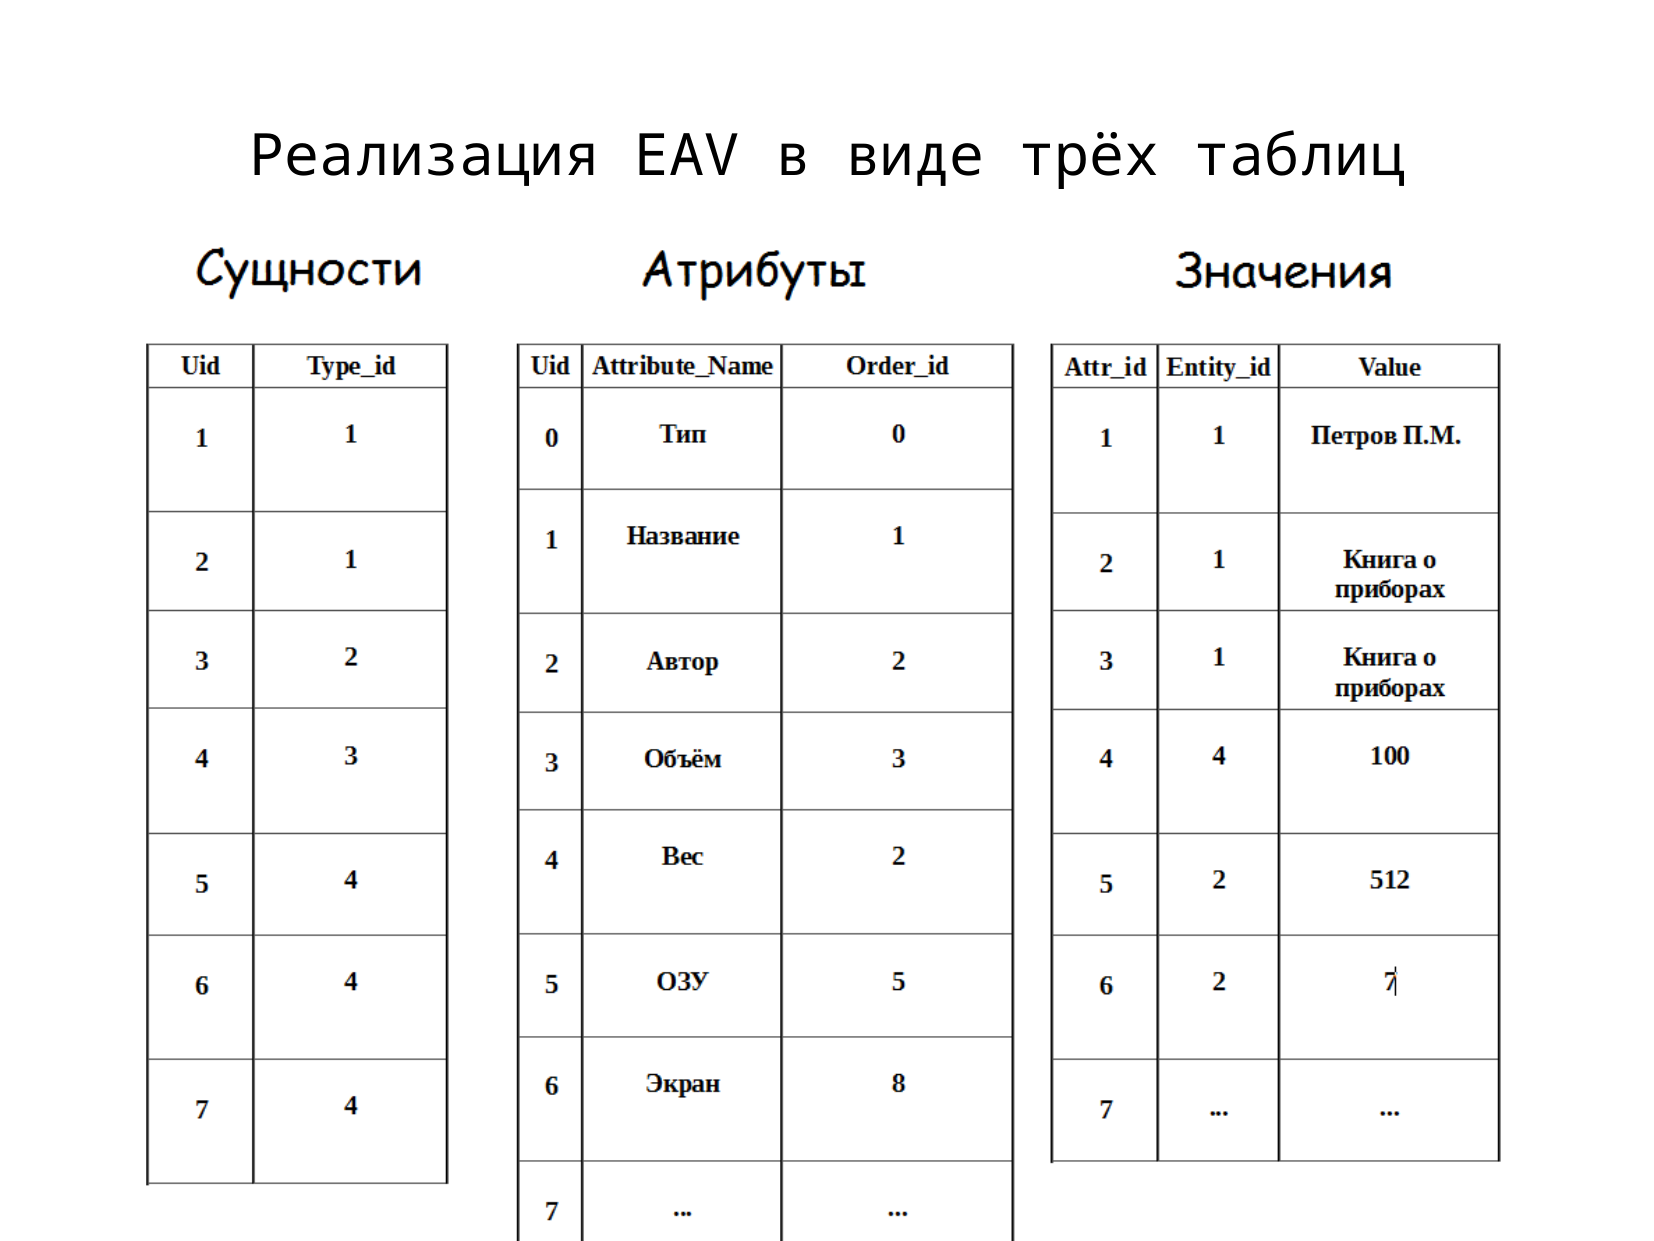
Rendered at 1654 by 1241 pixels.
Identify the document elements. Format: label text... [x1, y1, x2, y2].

picture [106, 224, 1512, 1241]
title Реализация EAV в виде трёх таблиц [82, 49, 1571, 257]
